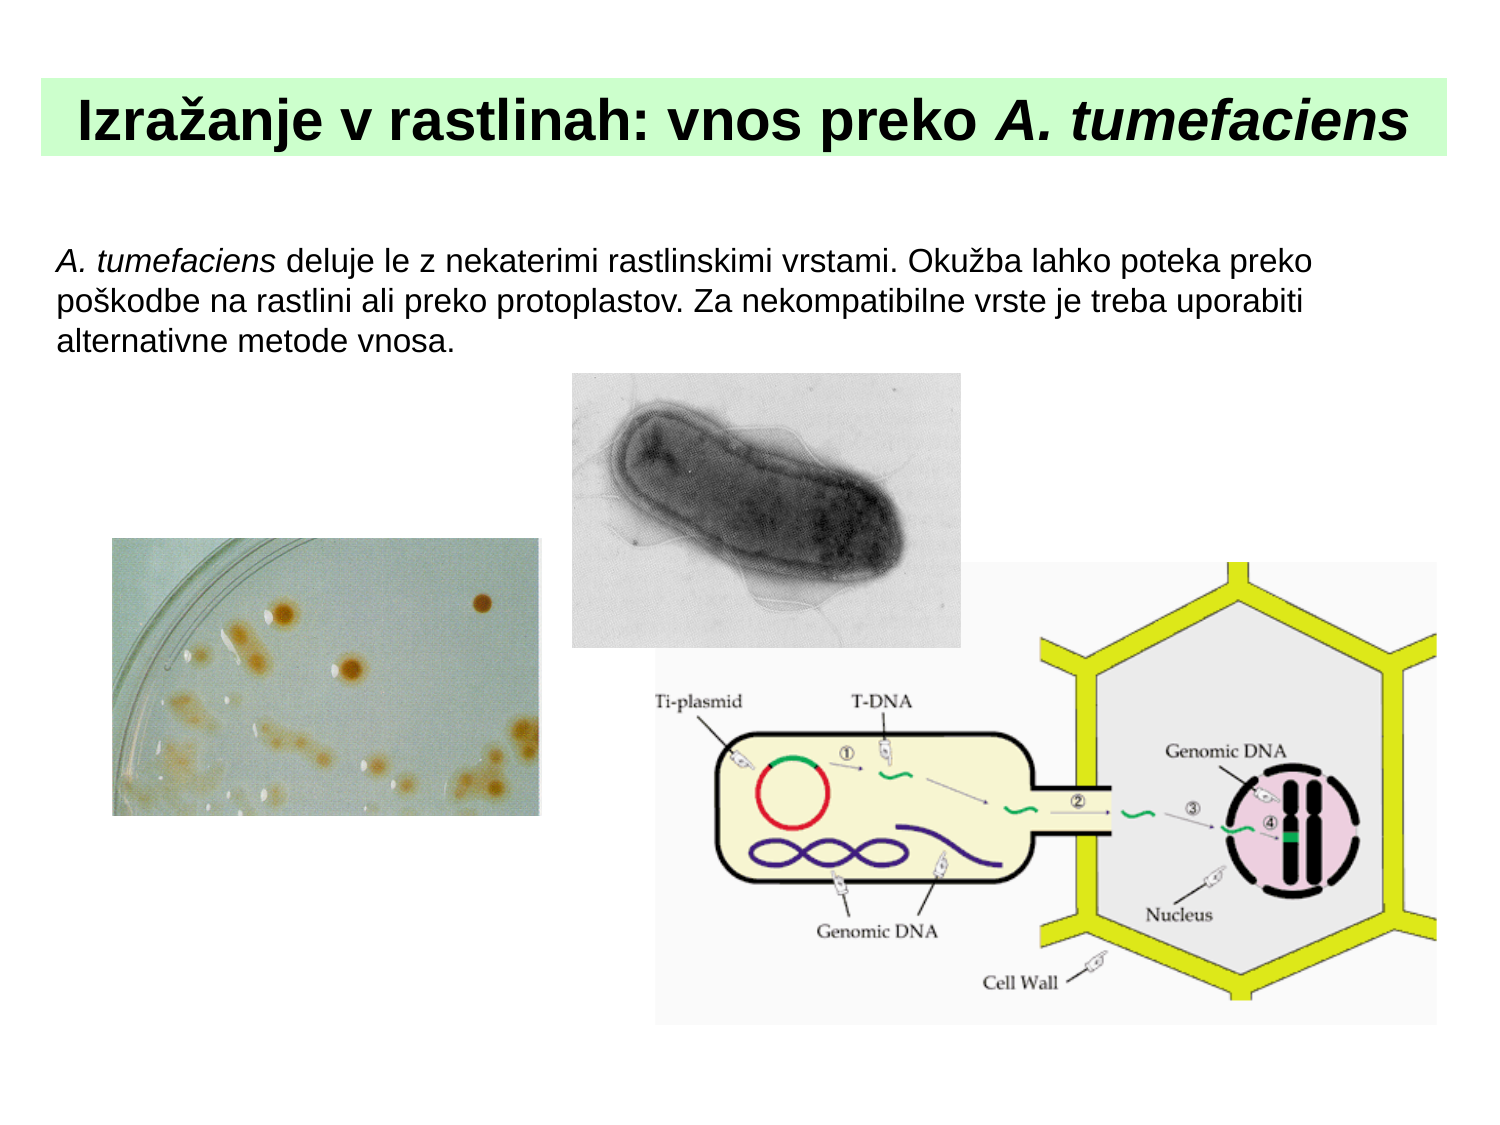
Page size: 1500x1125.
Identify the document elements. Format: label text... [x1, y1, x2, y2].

list A. tumefaciens deluje le z nekaterimi rastlinskimi vrstami. Okužba lahko poteka preko poškodbe na rastlini ali preko protoplastov. Za nekompatibilne vrste je treba uporabiti alternativne metode vnosa. [41, 231, 1450, 693]
title Izražanje v rastlinah: vnos preko A. tumefaciens [41, 78, 1447, 156]
picture [572, 373, 1437, 1025]
picture [112, 538, 542, 816]
